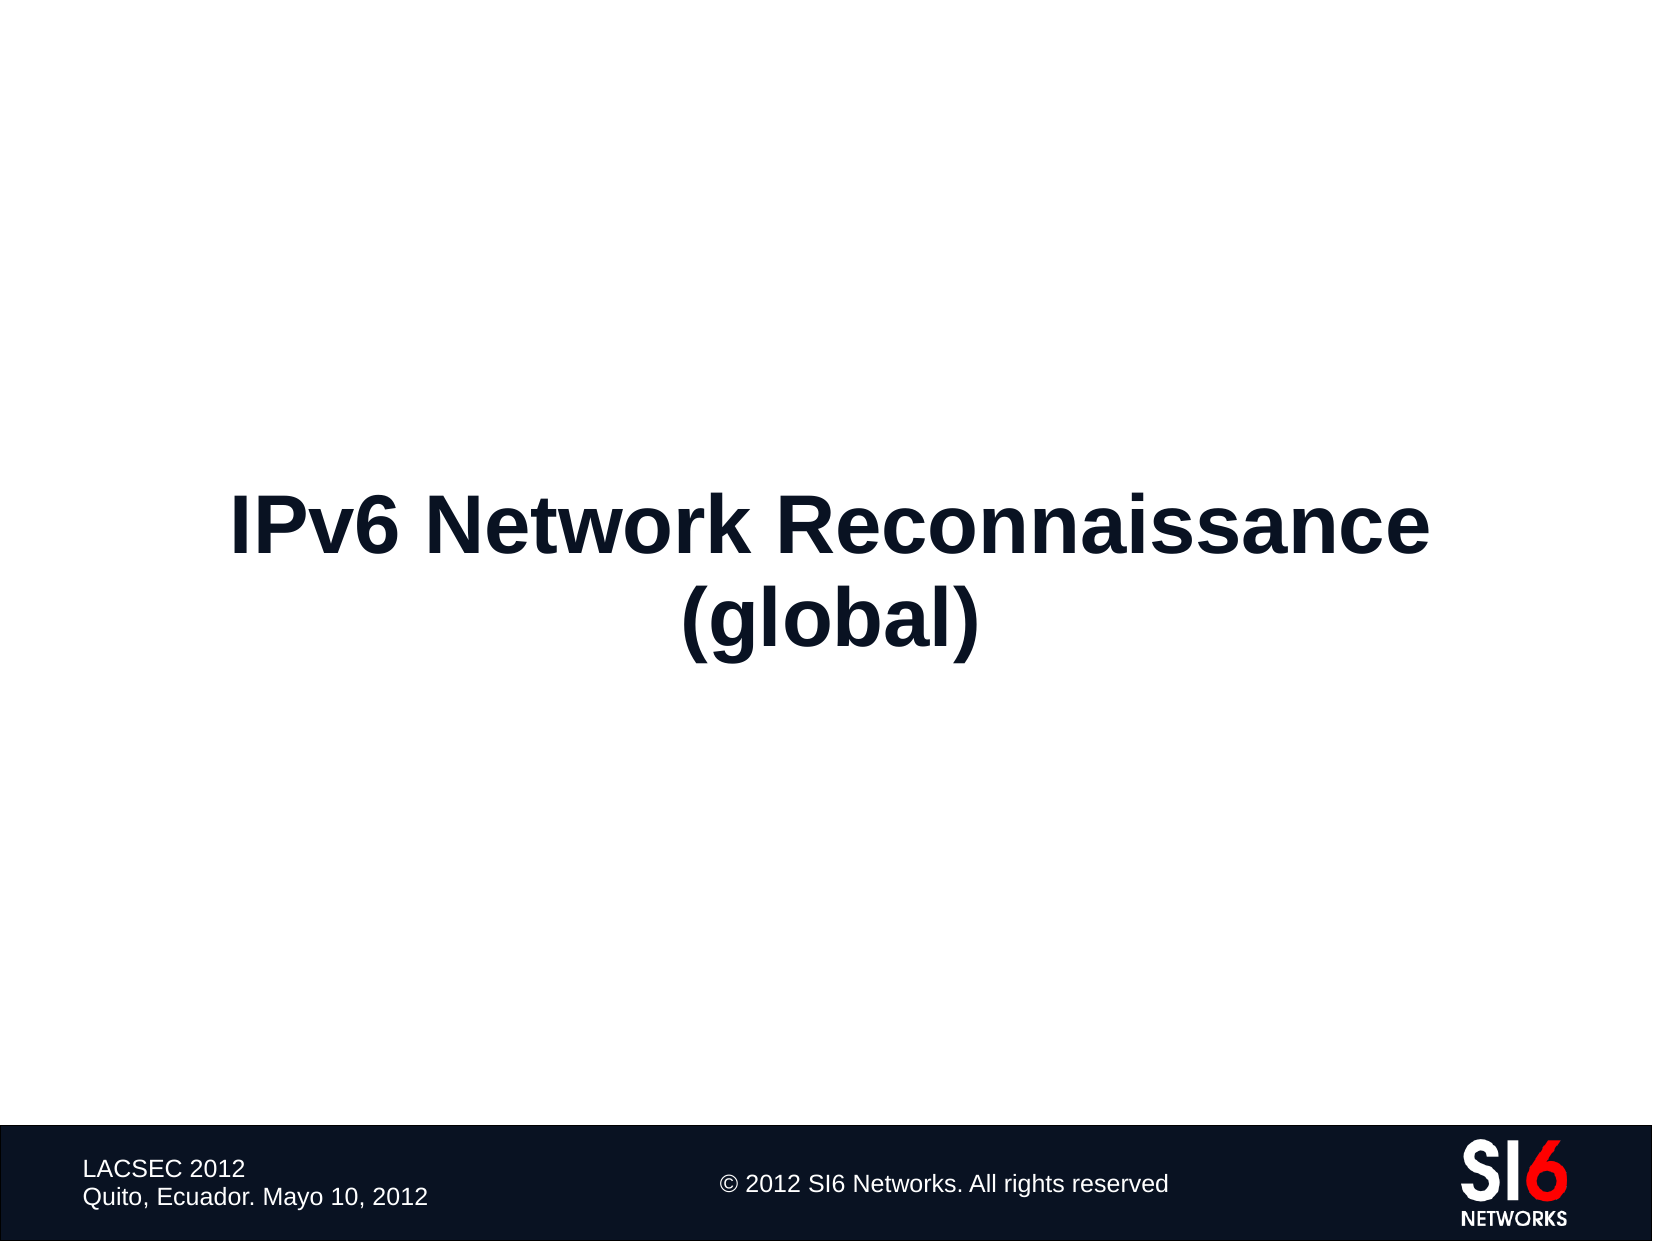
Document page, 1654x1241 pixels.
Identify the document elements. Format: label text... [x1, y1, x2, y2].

title IPv6 Network Reconnaissance (global) [86, 467, 1576, 676]
picture [1461, 1139, 1567, 1226]
